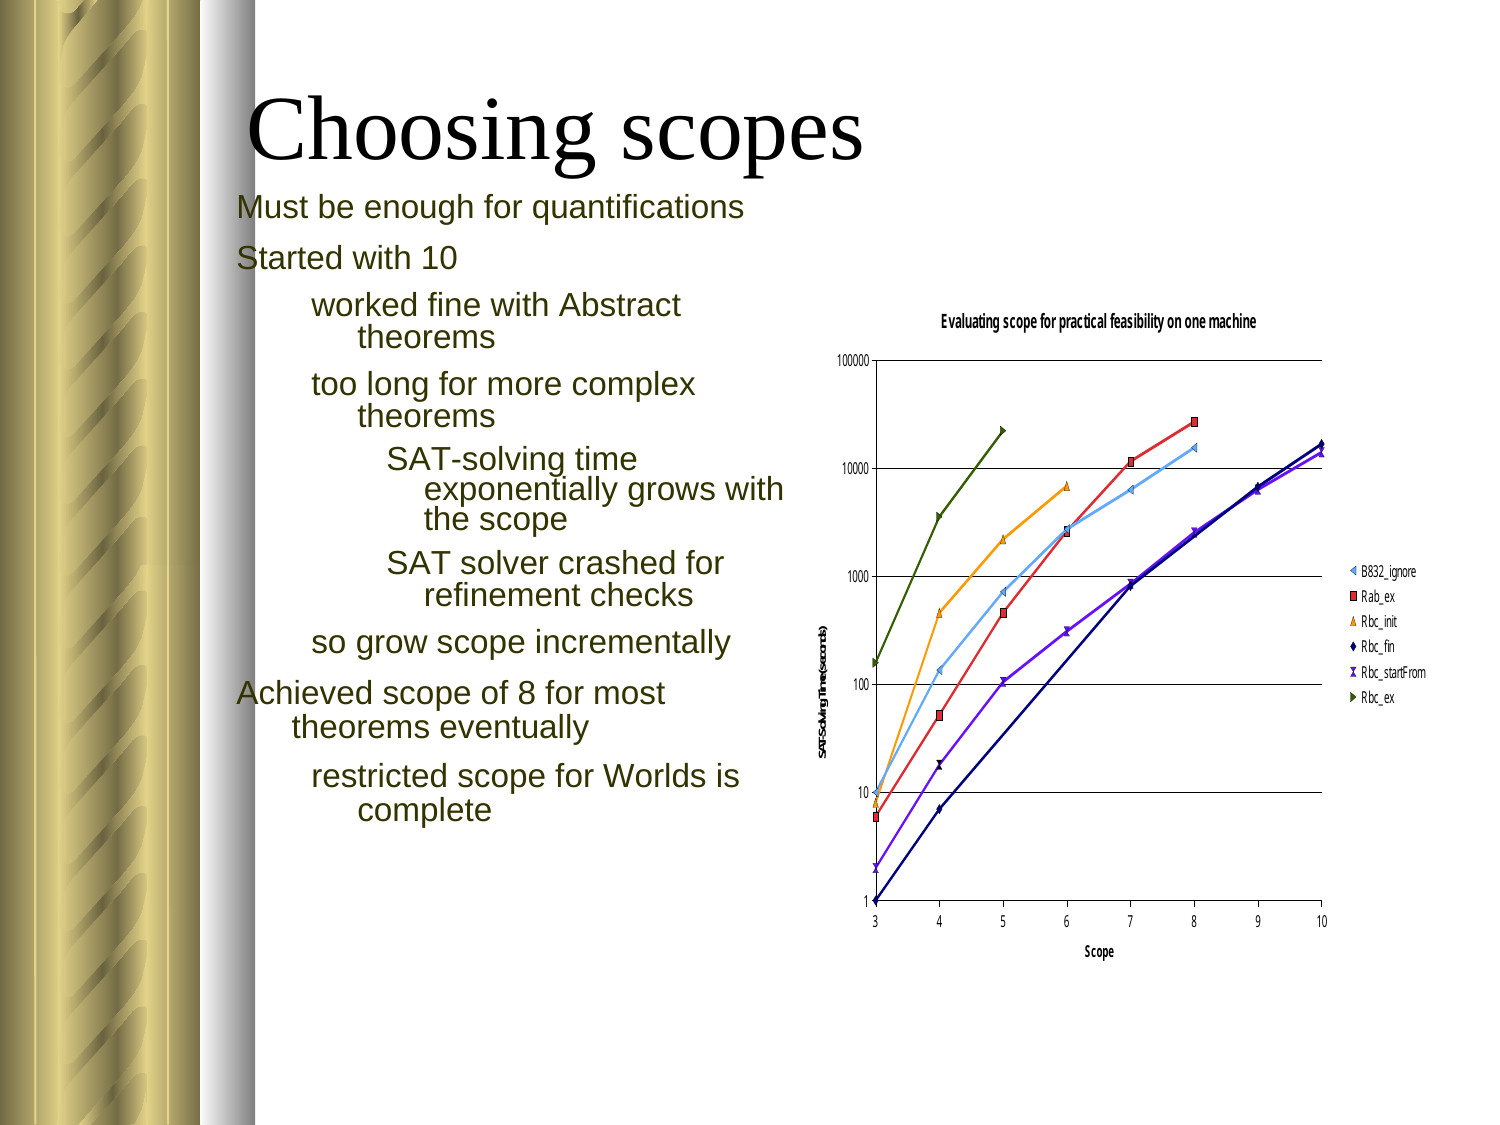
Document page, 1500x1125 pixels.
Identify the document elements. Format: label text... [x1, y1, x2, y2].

picture [803, 295, 1447, 975]
title Choosing scopes [246, 13, 1476, 250]
list Must be enough for quantifications Started with 10 worked fine with Abstract theorems too long for more complex theorems SAT-solving time exponentially grows with the scope SAT solver crashed for refinement checks so grow scope incrementally Achieved scope of 8 for most theorems eventually restricted scope for Worlds is complete [236, 190, 798, 1123]
